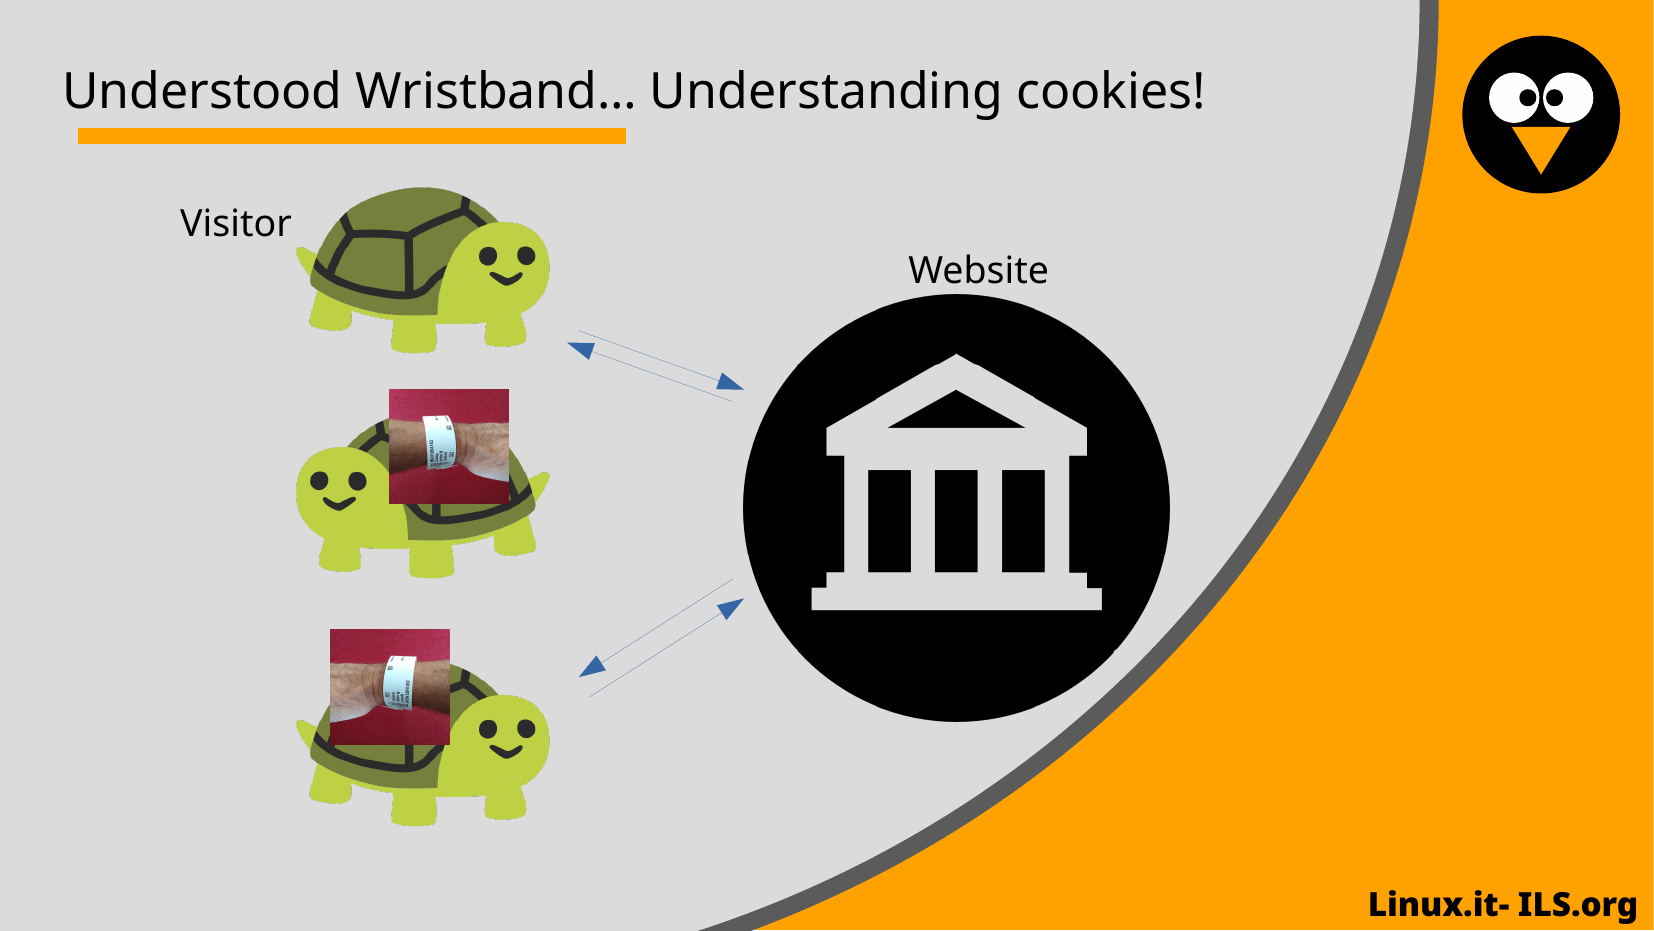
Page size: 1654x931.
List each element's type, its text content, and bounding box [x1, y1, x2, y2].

picture [719, 270, 1193, 745]
text_box Linux.it- ILS.org [1346, 874, 1654, 927]
text_box Understood Wristband… Understanding cookies! [47, 47, 1394, 180]
picture [295, 602, 550, 839]
picture [295, 129, 550, 591]
text_box Website [893, 236, 1066, 296]
text_box Visitor [165, 189, 303, 249]
